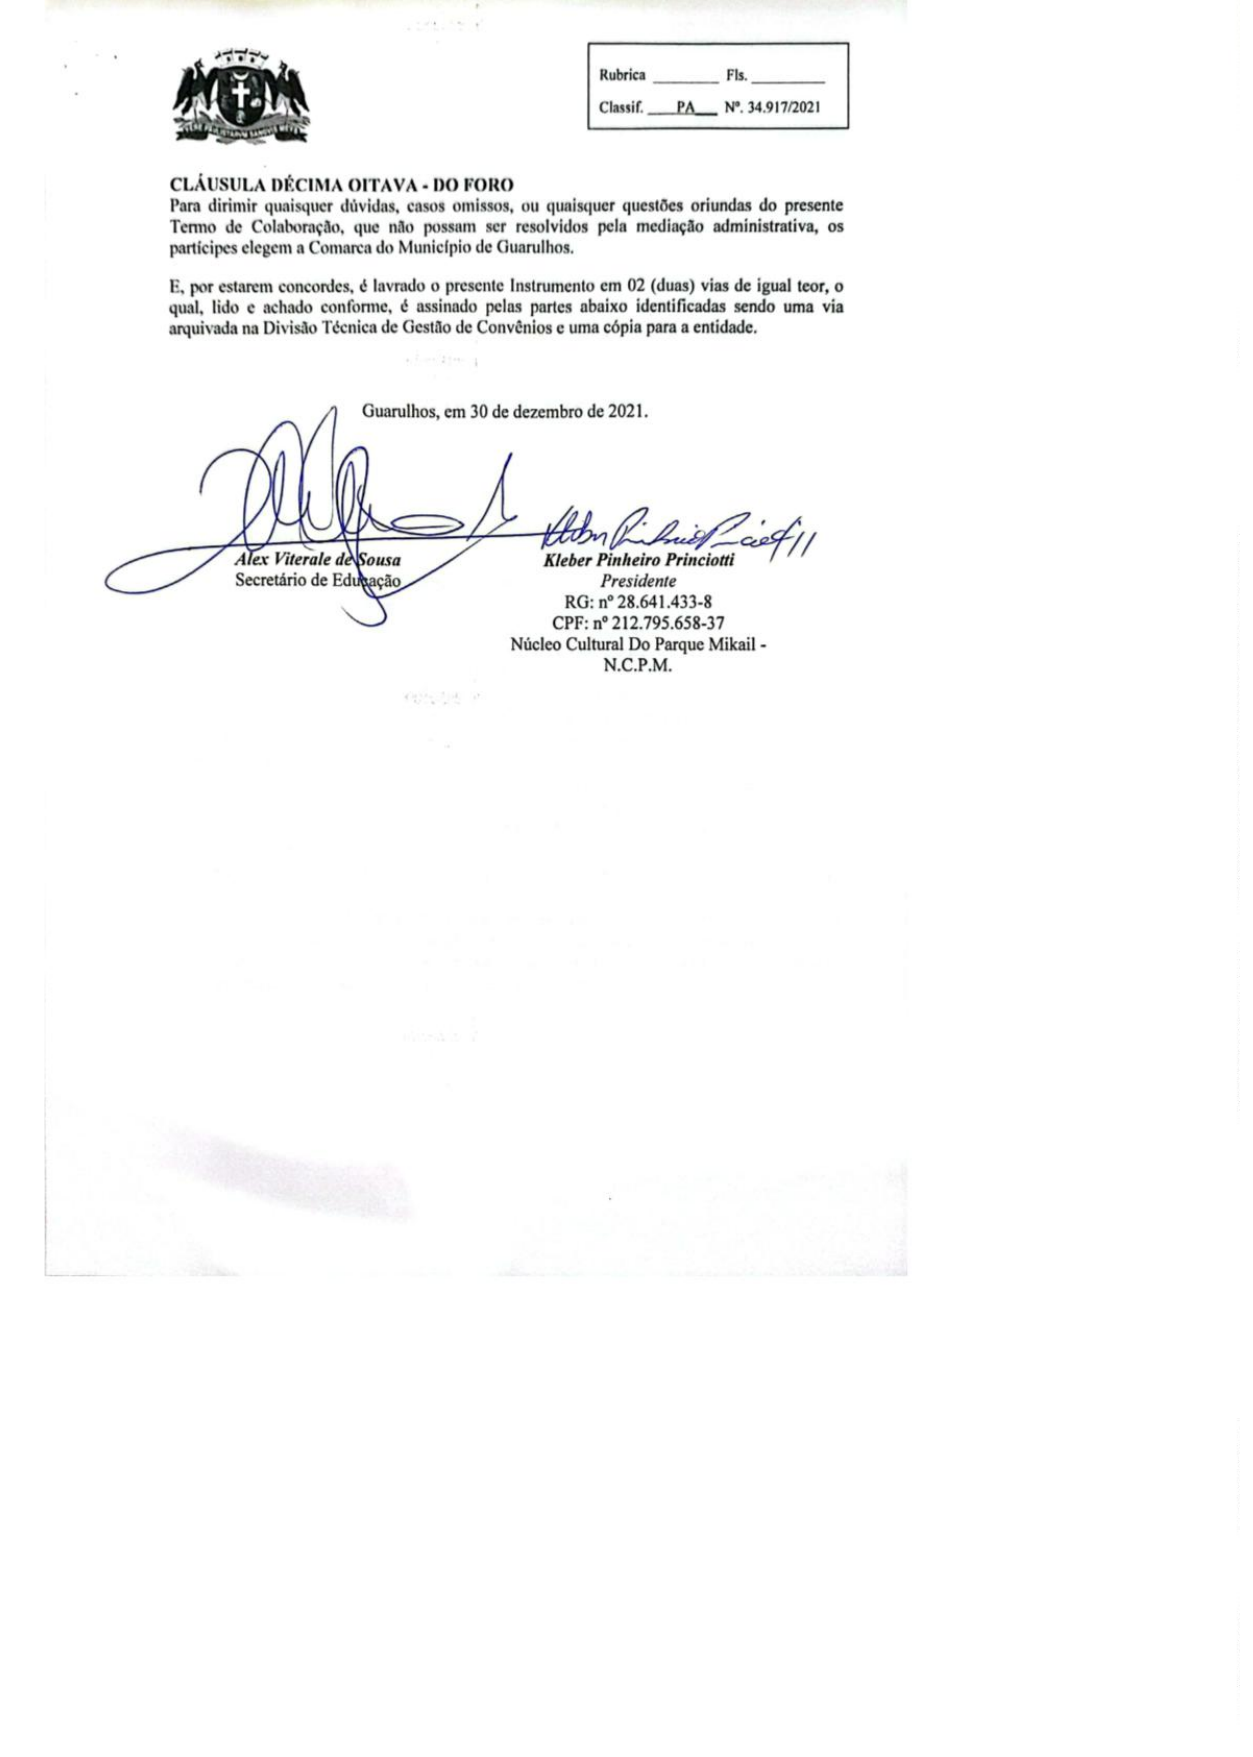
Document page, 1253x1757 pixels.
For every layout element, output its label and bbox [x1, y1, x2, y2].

text_box [44, 0, 1240, 1734]
